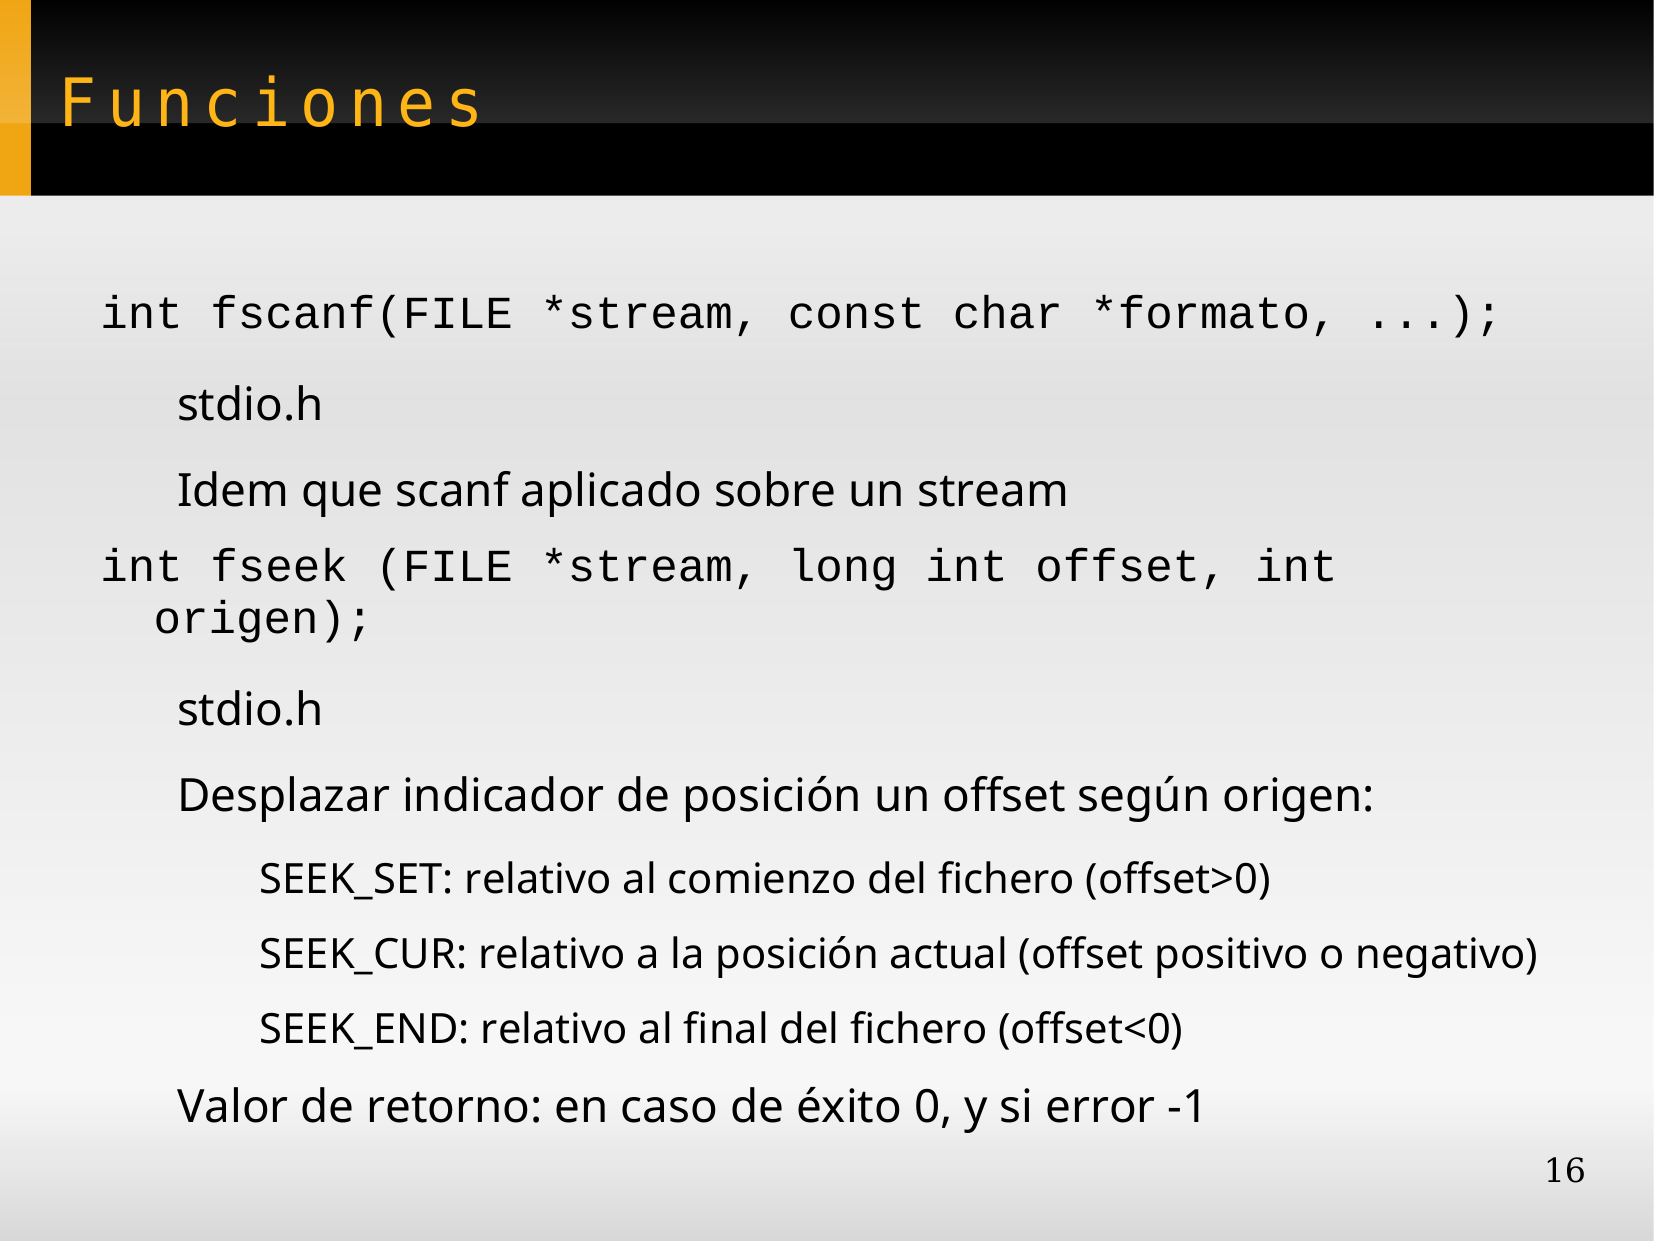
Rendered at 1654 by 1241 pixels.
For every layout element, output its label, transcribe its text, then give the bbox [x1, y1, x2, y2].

picture [0, 0, 1654, 1241]
list int fscanf(FILE *stream, const char *formato, ...); stdio.h Idem que scanf aplicado sobre un stream int fseek (FILE *stream, long int offset, int origen); stdio.h Desplazar indicador de posición un offset según origen: SEEK_SET: relativo al comienzo del fichero (offset>0) SEEK_CUR: relativo a la posición actual (offset positivo o negativo) SEEK_END: relativo al final del fichero (offset<0) Valor de retorno: en caso de éxito 0, y si error -1 [82, 290, 1571, 1080]
title Funciones [59, 29, 1506, 178]
